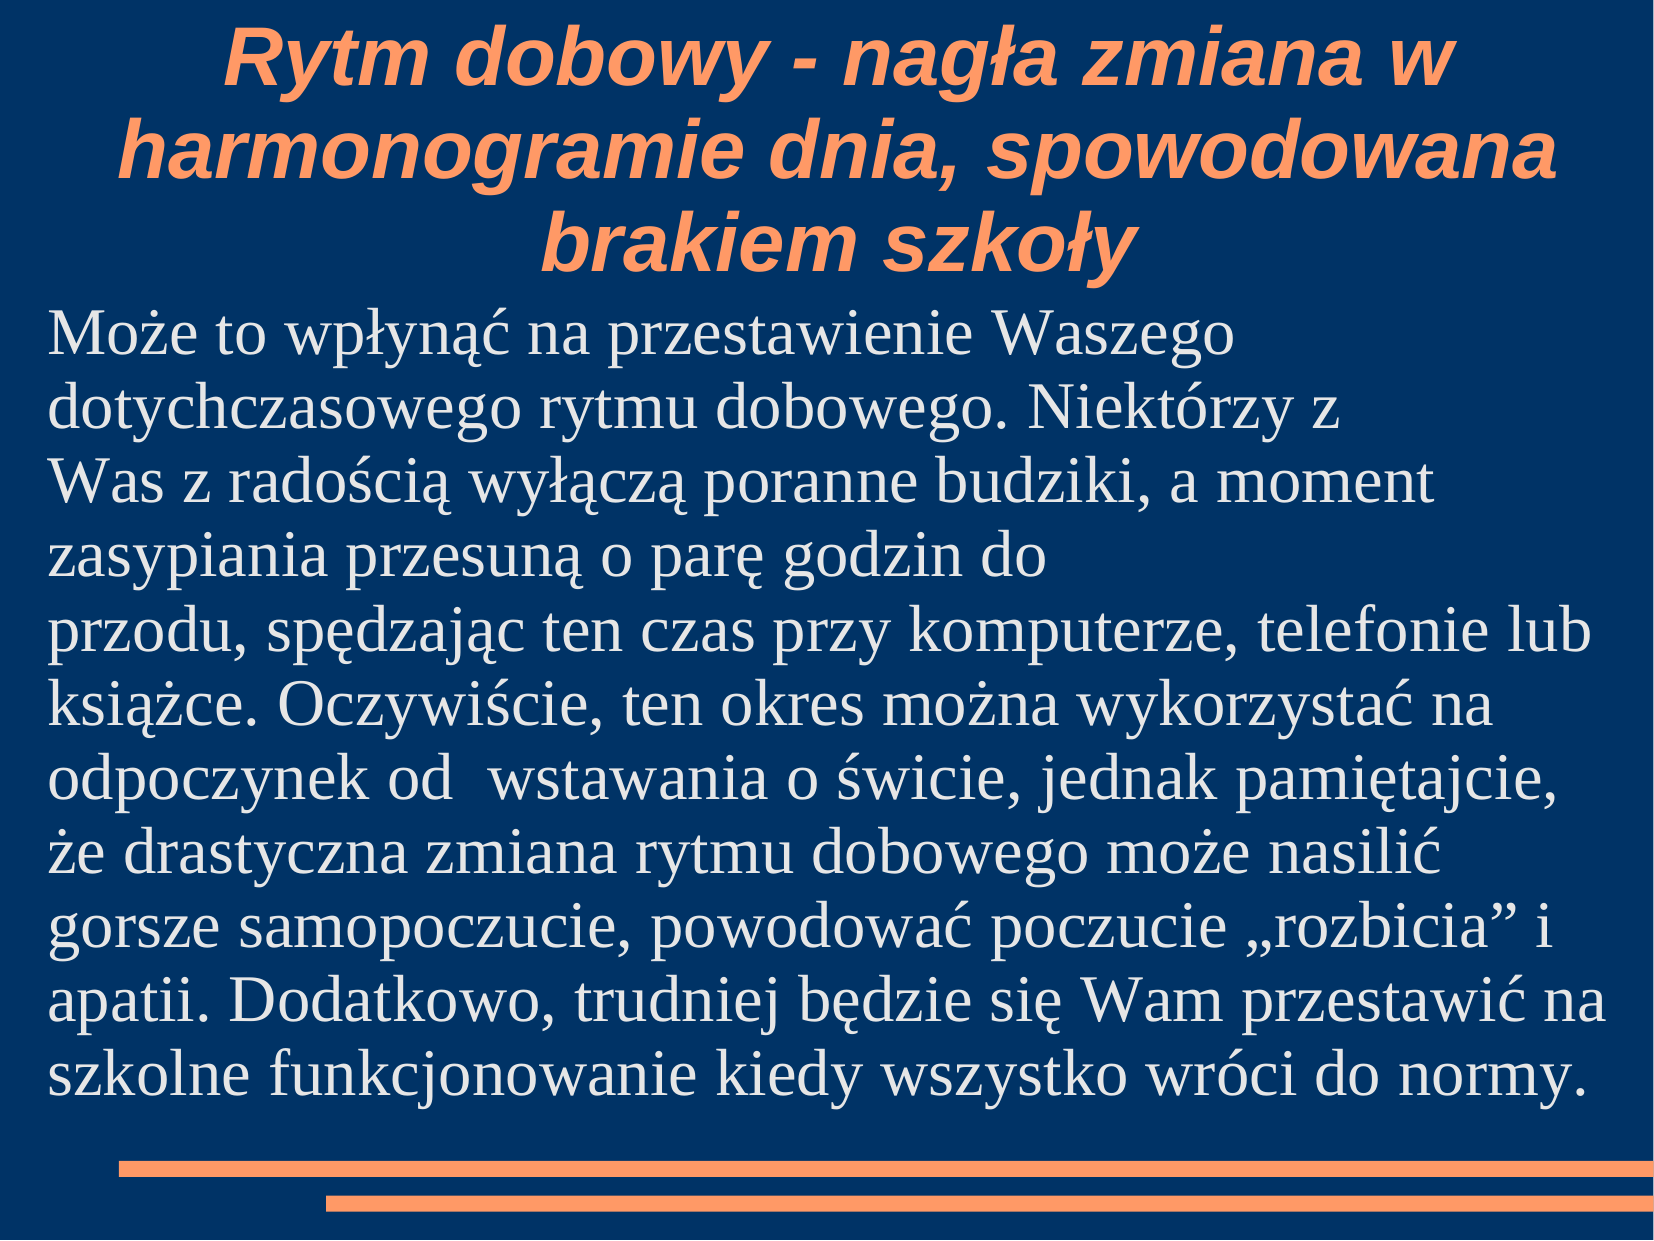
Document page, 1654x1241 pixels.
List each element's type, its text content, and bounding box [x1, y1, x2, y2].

list Może to wpłynąć na przestawienie Waszego dotychczasowego rytmu dobowego. Niektórzy z Was z radością wyłączą poranne budziki, a moment zasypiania przesuną o parę godzin do przodu, spędzając ten czas przy komputerze, telefonie lub książce. Oczywiście, ten okres można wykorzystać na odpoczynek od wstawania o świcie, jednak pamiętajcie, że drastyczna zmiana rytmu dobowego może nasilić gorsze samopoczucie, powodować poczucie „rozbicia” i apatii. Dodatkowo, trudniej będzie się Wam przestawić na szkolne funkcjonowanie kiedy wszystko wróci do normy. [47, 295, 1630, 1184]
title Rytm dobowy - nagła zmiana w harmonogramie dnia, spowodowana brakiem szkoły [23, 10, 1654, 290]
